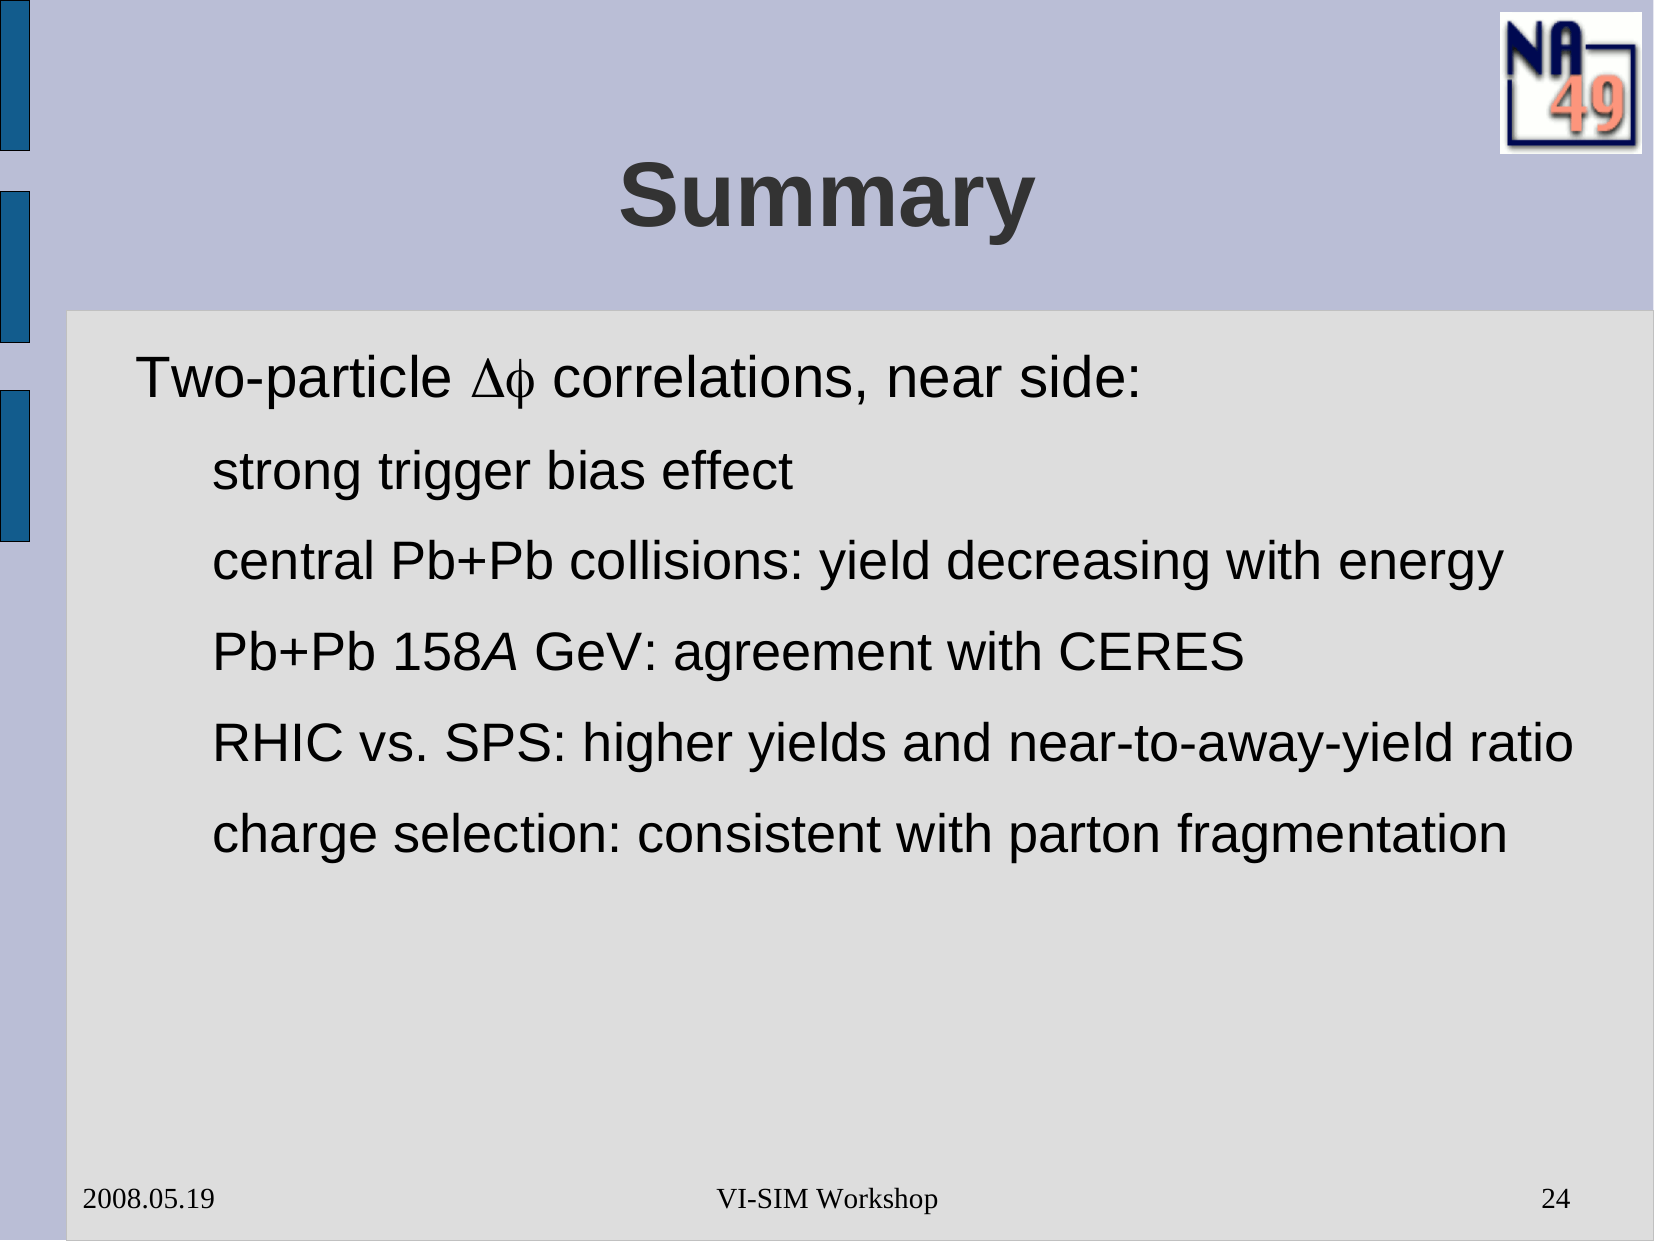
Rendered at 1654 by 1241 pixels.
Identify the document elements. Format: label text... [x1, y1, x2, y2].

title Summary [121, 98, 1534, 291]
picture [1500, 12, 1642, 154]
list Two-particle Df correlations, near side: strong trigger bias effect central Pb+Pb collisions: yield decreasing with energy Pb+Pb 158A GeV: agreement with CERES RHIC vs. SPS: higher yields and near-to-away-yield ratio charge selection: consistent with parton fragmentation [118, 344, 1654, 1112]
